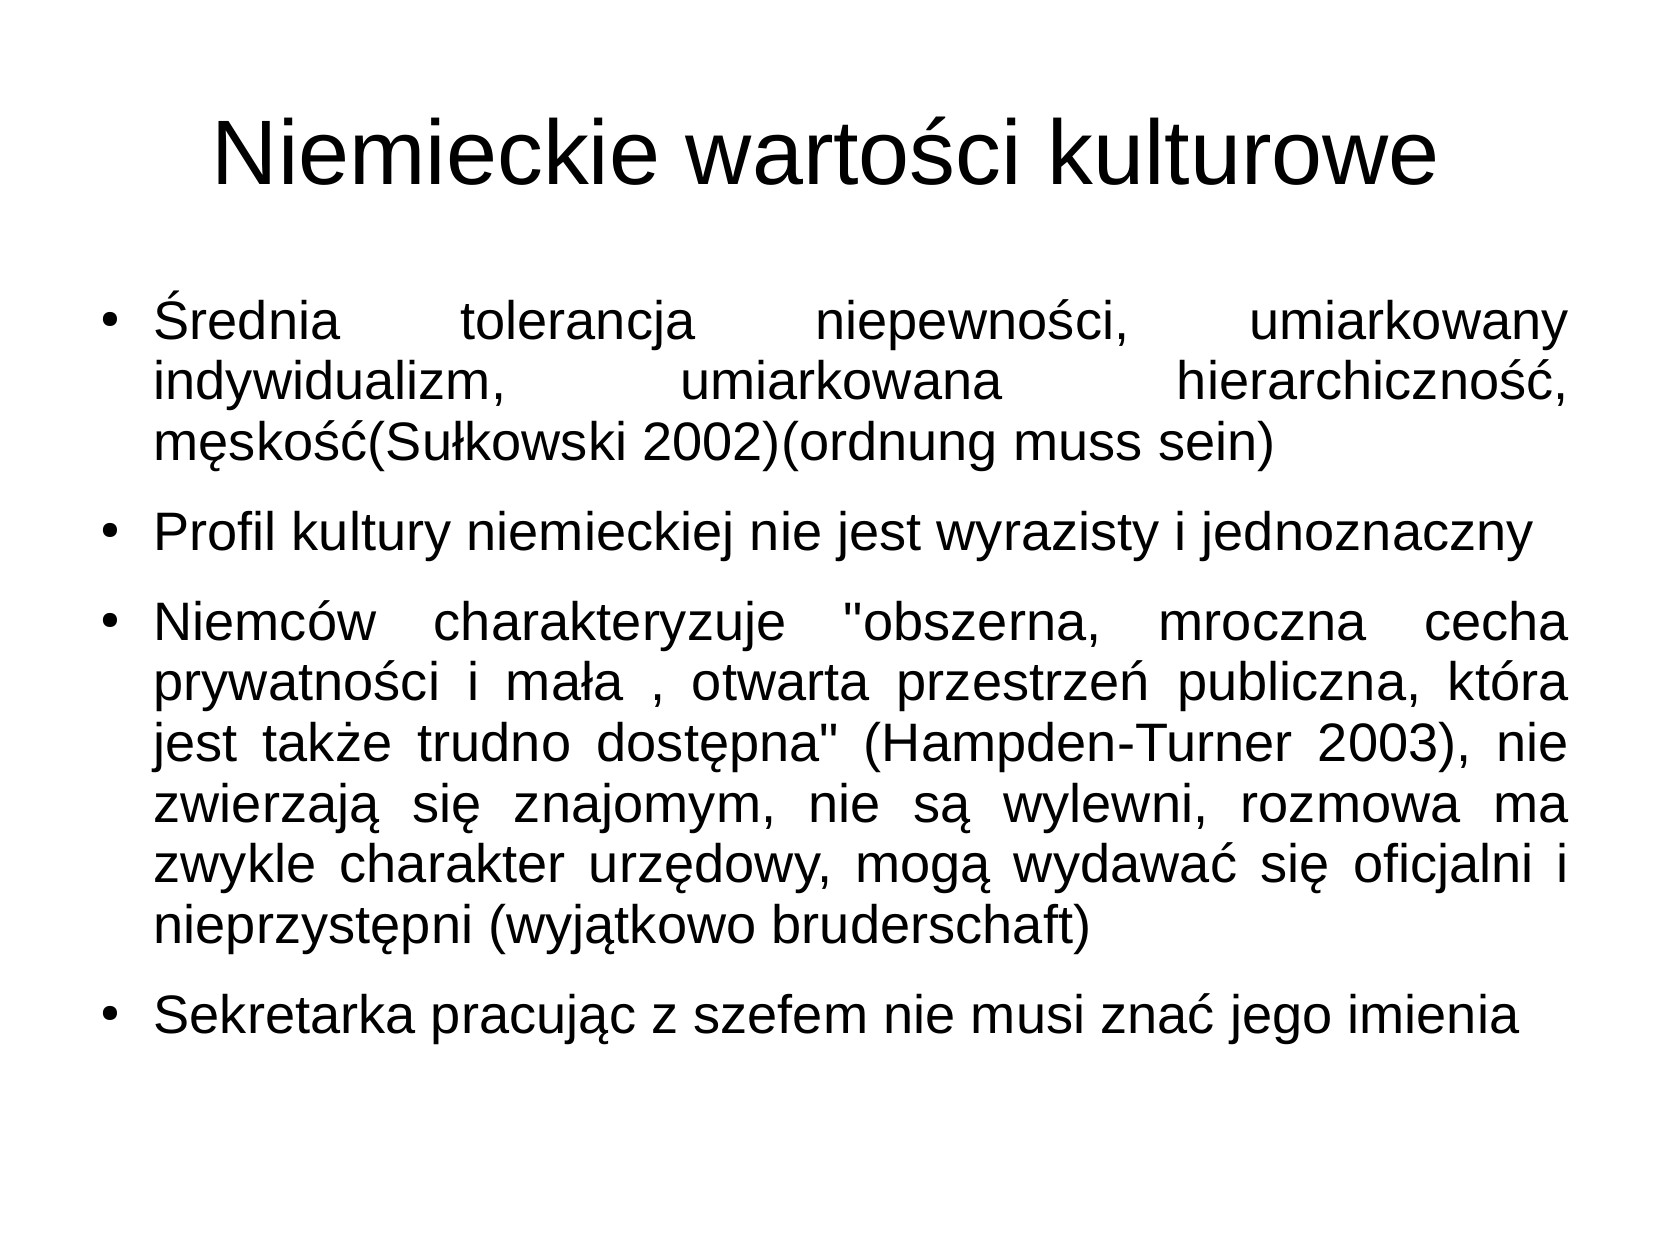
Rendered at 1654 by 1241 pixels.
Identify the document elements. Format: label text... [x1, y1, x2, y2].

list Średnia tolerancja niepewności, umiarkowany indywidualizm, umiarkowana hierarchiczność, męskość(Sułkowski 2002)(ordnung muss sein) Profil kultury niemieckiej nie jest wyrazisty i jednoznaczny Niemców charakteryzuje "obszerna, mroczna cecha prywatności i mała , otwarta przestrzeń publiczna, która jest także trudno dostępna" (Hampden-Turner 2003), nie zwierzają się znajomym, nie są wylewni, rozmowa ma zwykle charakter urzędowy, mogą wydawać się oficjalni i nieprzystępni (wyjątkowo bruderschaft) Sekretarka pracując z szefem nie musi znać jego imienia [82, 290, 1571, 1109]
title Niemieckie wartości kulturowe [82, 49, 1571, 257]
